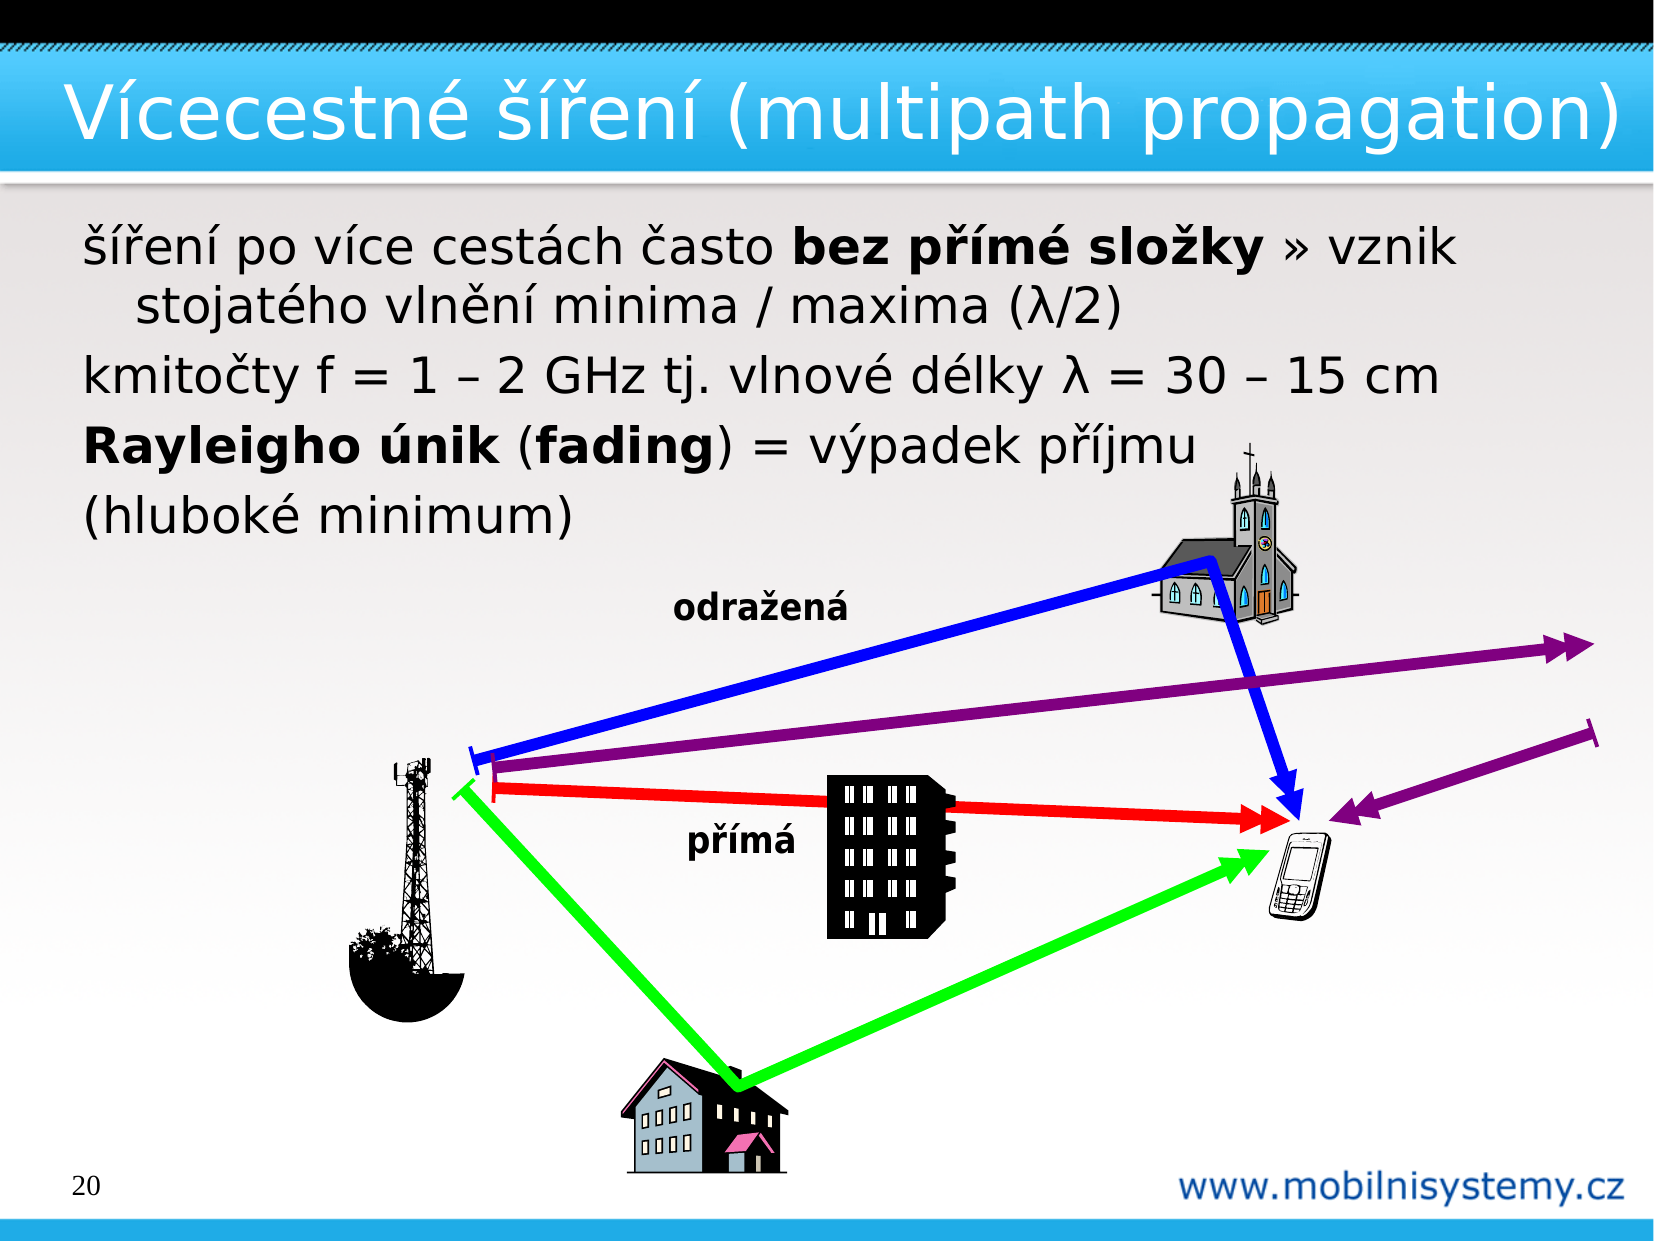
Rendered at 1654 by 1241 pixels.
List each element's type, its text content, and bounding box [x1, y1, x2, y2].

list šíření po více cestách často bez přímé složky » vznik stojatého vlnění minima / maxima (λ/2) kmitočty f = 1 – 2 GHz tj. vlnové délky λ = 30 – 15 cm Rayleigho únik (fading) = výpadek příjmu (hluboké minimum) [64, 218, 1565, 1093]
picture [0, 0, 1654, 1241]
text_box přímá [671, 811, 812, 870]
text_box [1268, 832, 1332, 922]
text_box [1160, 442, 1300, 627]
title Vícecestné šíření (multipath propagation) [29, 49, 1625, 178]
text_box [827, 775, 956, 939]
text_box [1151, 569, 1225, 624]
text_box [349, 757, 465, 1023]
text_box odražená [658, 578, 865, 637]
